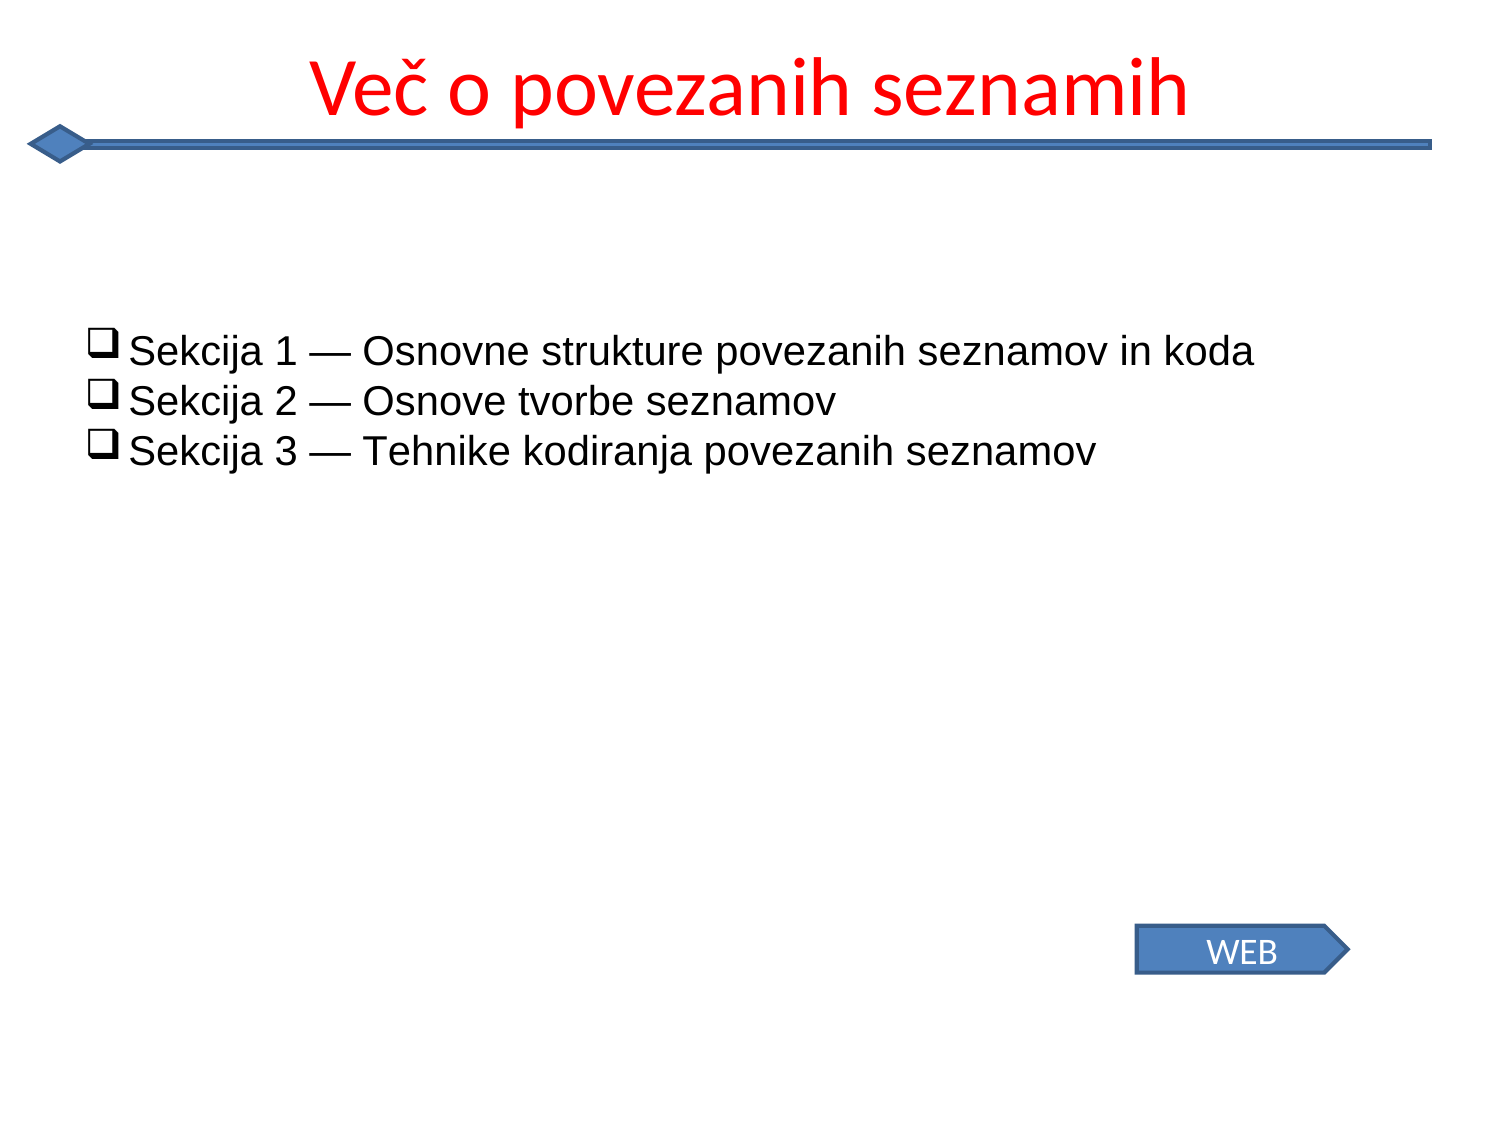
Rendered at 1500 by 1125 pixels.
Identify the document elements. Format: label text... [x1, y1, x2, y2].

text_box WEB [1136, 925, 1348, 973]
text_box Sekcija 1 — Osnovne strukture povezanih seznamov in koda Sekcija 2 — Osnove tvorbe seznamov Sekcija 3 — Tehnike kodiranja povezanih seznamov [70, 316, 1430, 482]
title Več o povezanih seznamih [75, 23, 1426, 141]
